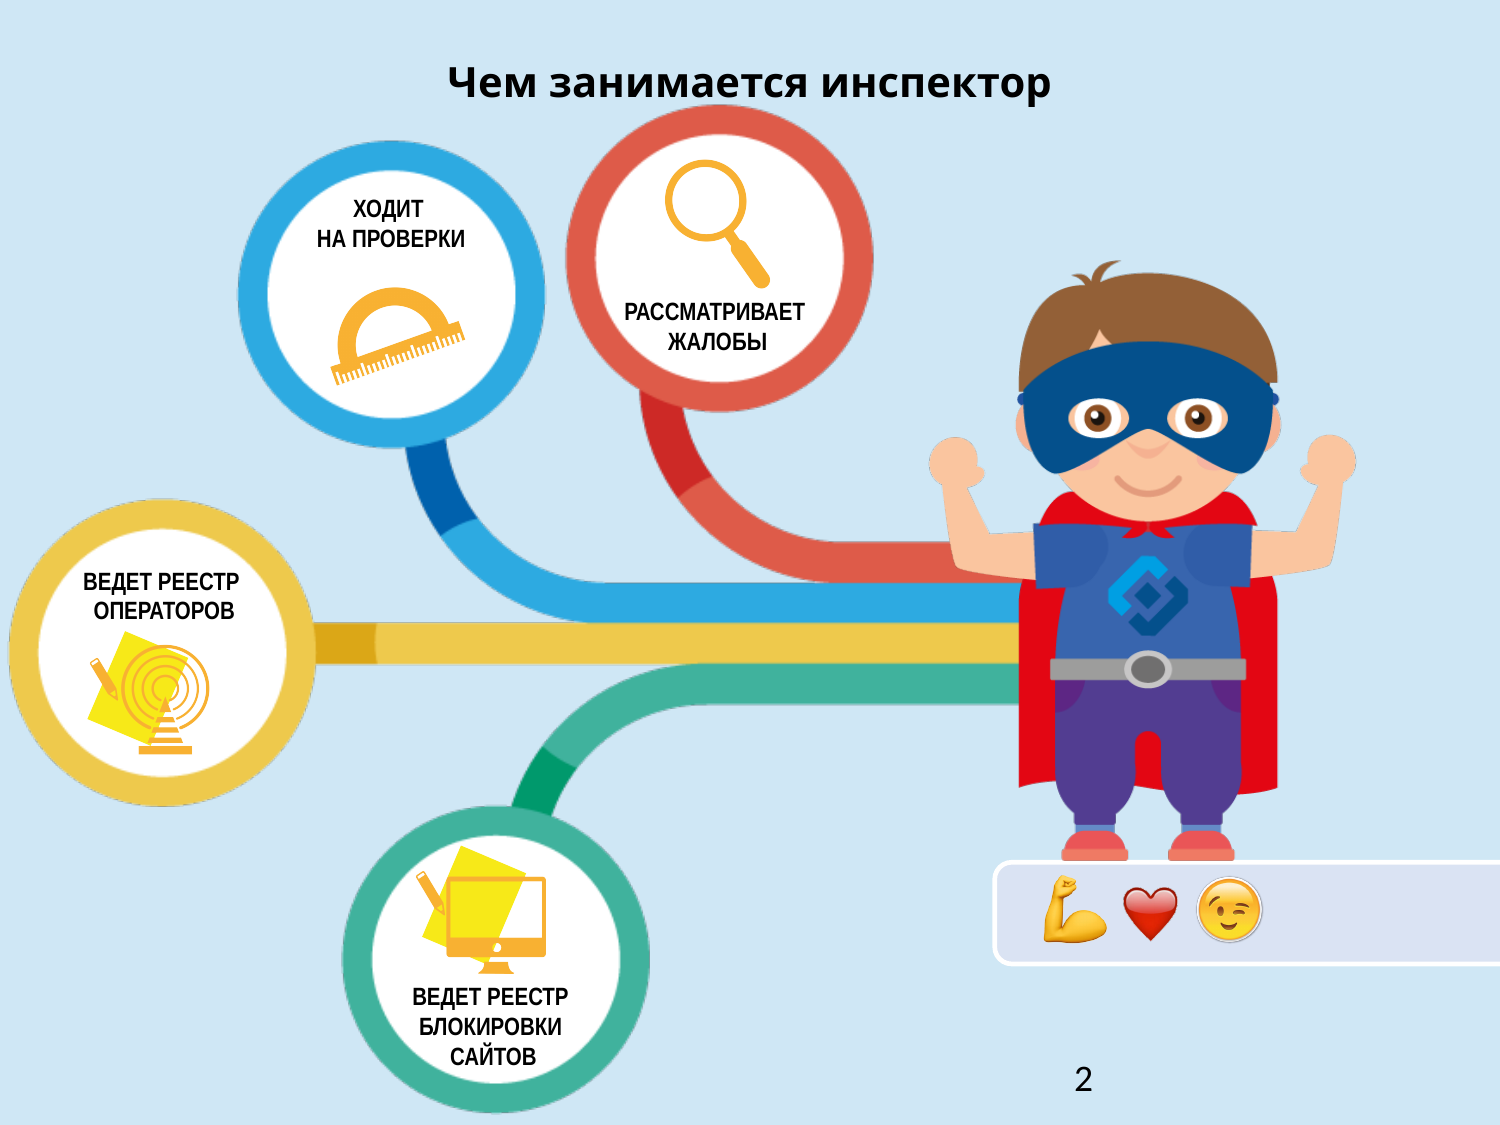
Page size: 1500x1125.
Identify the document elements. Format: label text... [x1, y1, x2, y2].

slide_number <номер> [1059, 1046, 1397, 1107]
text_box РАССМАТРИВАЕТ ЖАЛОБЫ [605, 287, 830, 363]
text_box [1087, 862, 1500, 964]
text_box ВЕДЕТ РЕЕСТР ОПЕРАТОРОВ [21, 557, 307, 633]
text_box Чем занимается инспектор [432, 48, 1068, 88]
text_box ХОДИТ НА ПРОВЕРКИ [279, 184, 503, 260]
picture [0, 88, 1451, 1120]
text_box ВЕДЕТ РЕЕСТР БЛОКИРОВКИ САЙТОВ [350, 973, 637, 1078]
